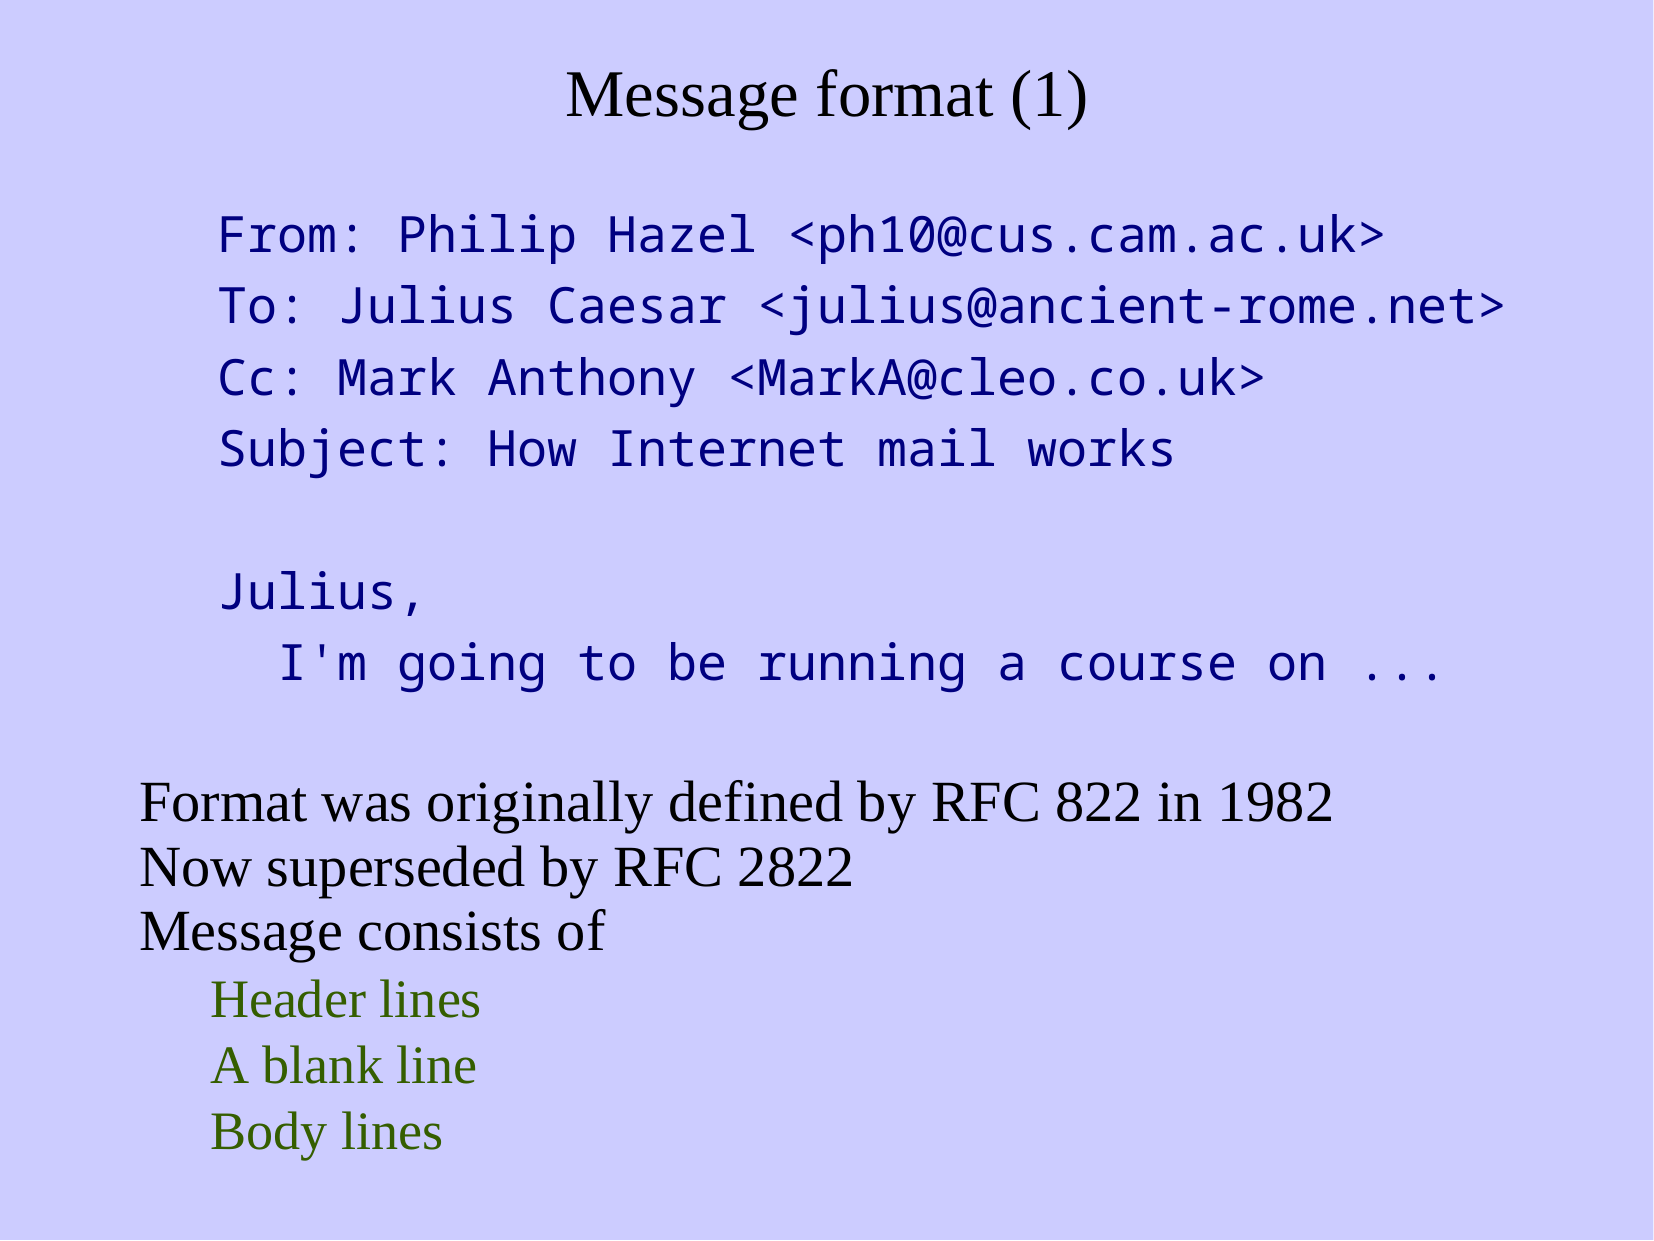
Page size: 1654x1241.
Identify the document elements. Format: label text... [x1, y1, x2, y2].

title Message format (1) [121, 17, 1534, 171]
list From: Philip Hazel <ph10@cus.cam.ac.uk> To: Julius Caesar <julius@ancient-rome.net> Cc: Mark Anthony <MarkA@cleo.co.uk> Subject: How Internet mail works Julius, I'm going to be running a course on ... Format was originally defined by RFC 822 in 1982 Now superseded by RFC 2822 Message consists of Header lines A blank line Body lines [121, 199, 1534, 1192]
